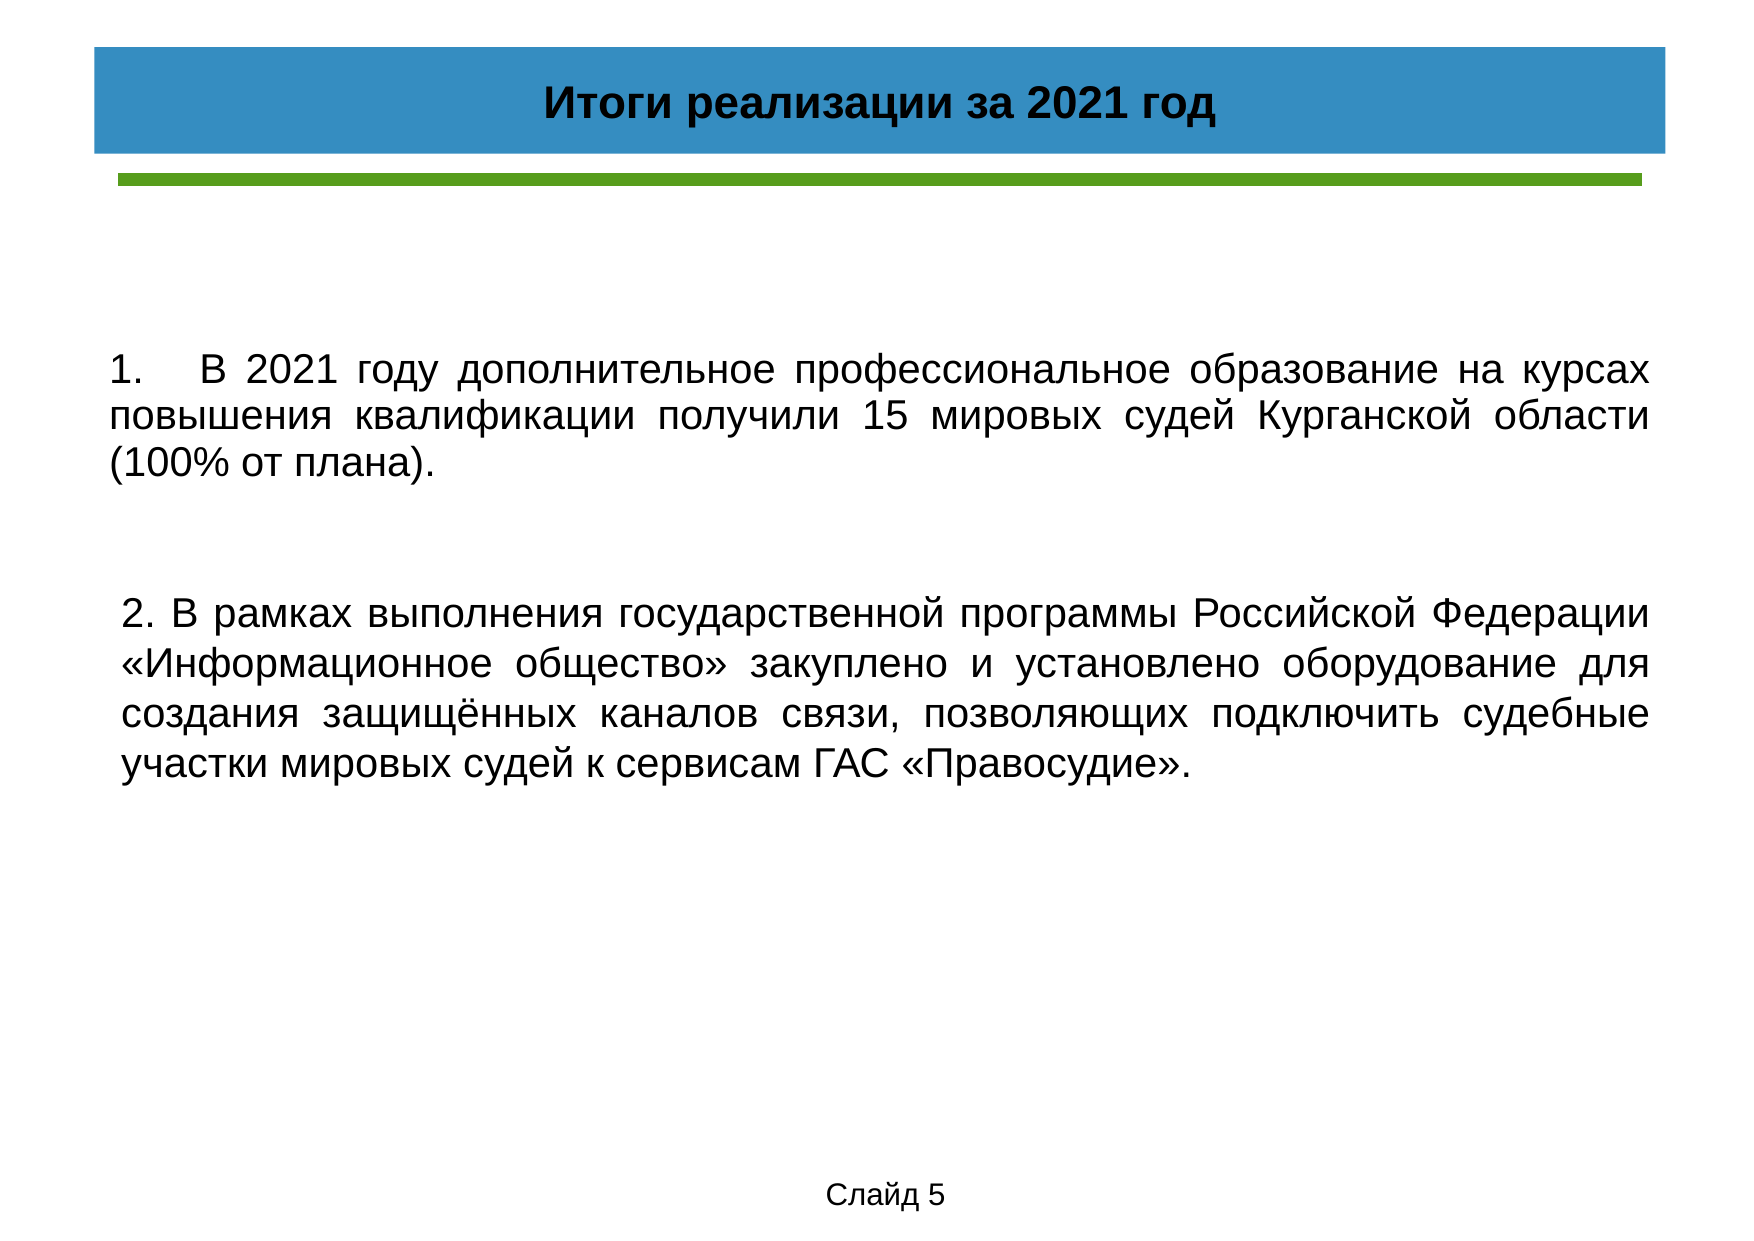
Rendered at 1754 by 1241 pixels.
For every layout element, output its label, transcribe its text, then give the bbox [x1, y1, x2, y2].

text_box 2. В рамках выполнения государственной программы Российской Федерации «Информационное общество» закуплено и установлено оборудование для создания защищённых каналов связи, позволяющих подключить судебные участки мировых судей к сервисам ГАС «Правосудие». [106, 578, 1666, 922]
text_box Итоги реализации за 2021 год [94, 47, 1666, 154]
text_box 1. В 2021 году дополнительное профессиональное образование на курсах повышения квалификации получили 15 мировых судей Курганской области (100% от плана). [94, 338, 1666, 494]
text_box [118, 173, 1642, 186]
text_box Слайд 5 [744, 1169, 1028, 1219]
